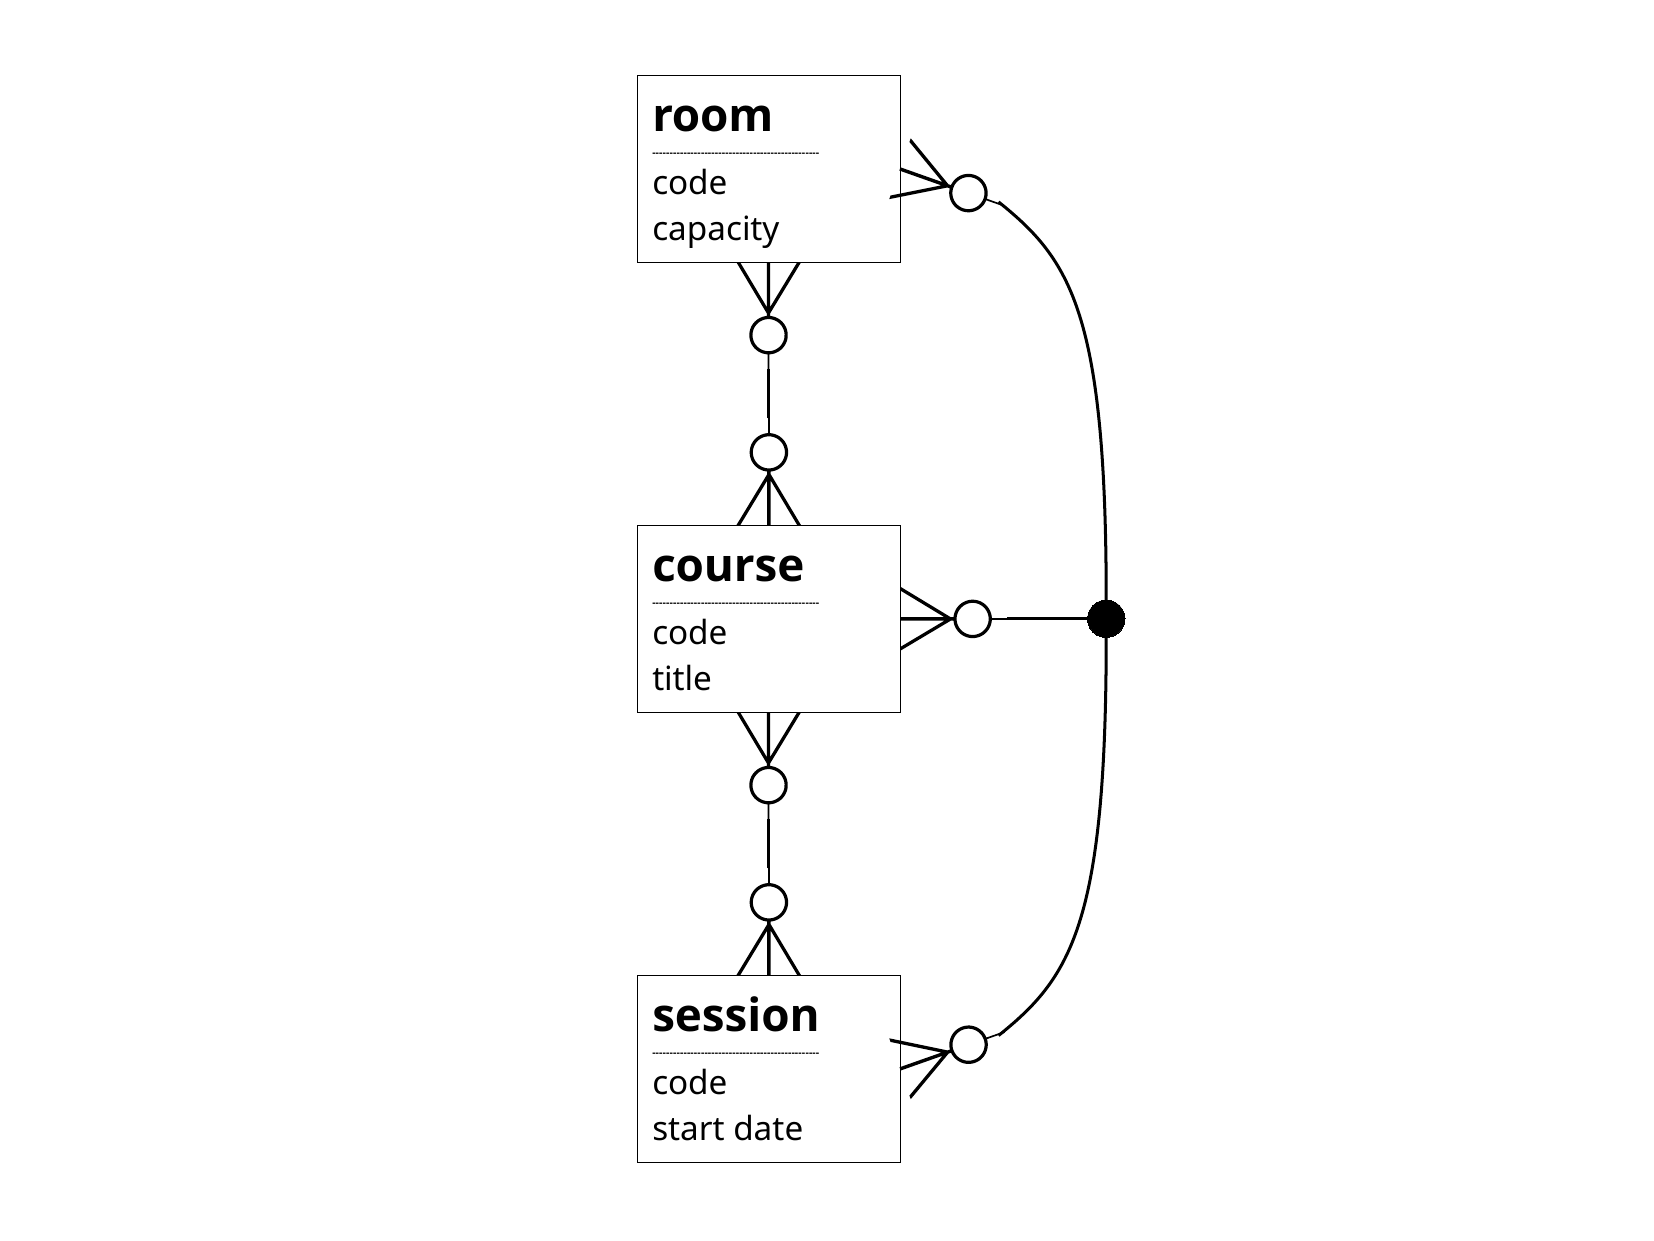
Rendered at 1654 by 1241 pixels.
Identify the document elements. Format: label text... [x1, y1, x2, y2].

text_box course ------------------------------------------------ code title [637, 525, 901, 713]
text_box session ------------------------------------------------ code start date [637, 975, 901, 1163]
text_box [1087, 600, 1126, 638]
text_box room ------------------------------------------------ code capacity [637, 75, 901, 263]
